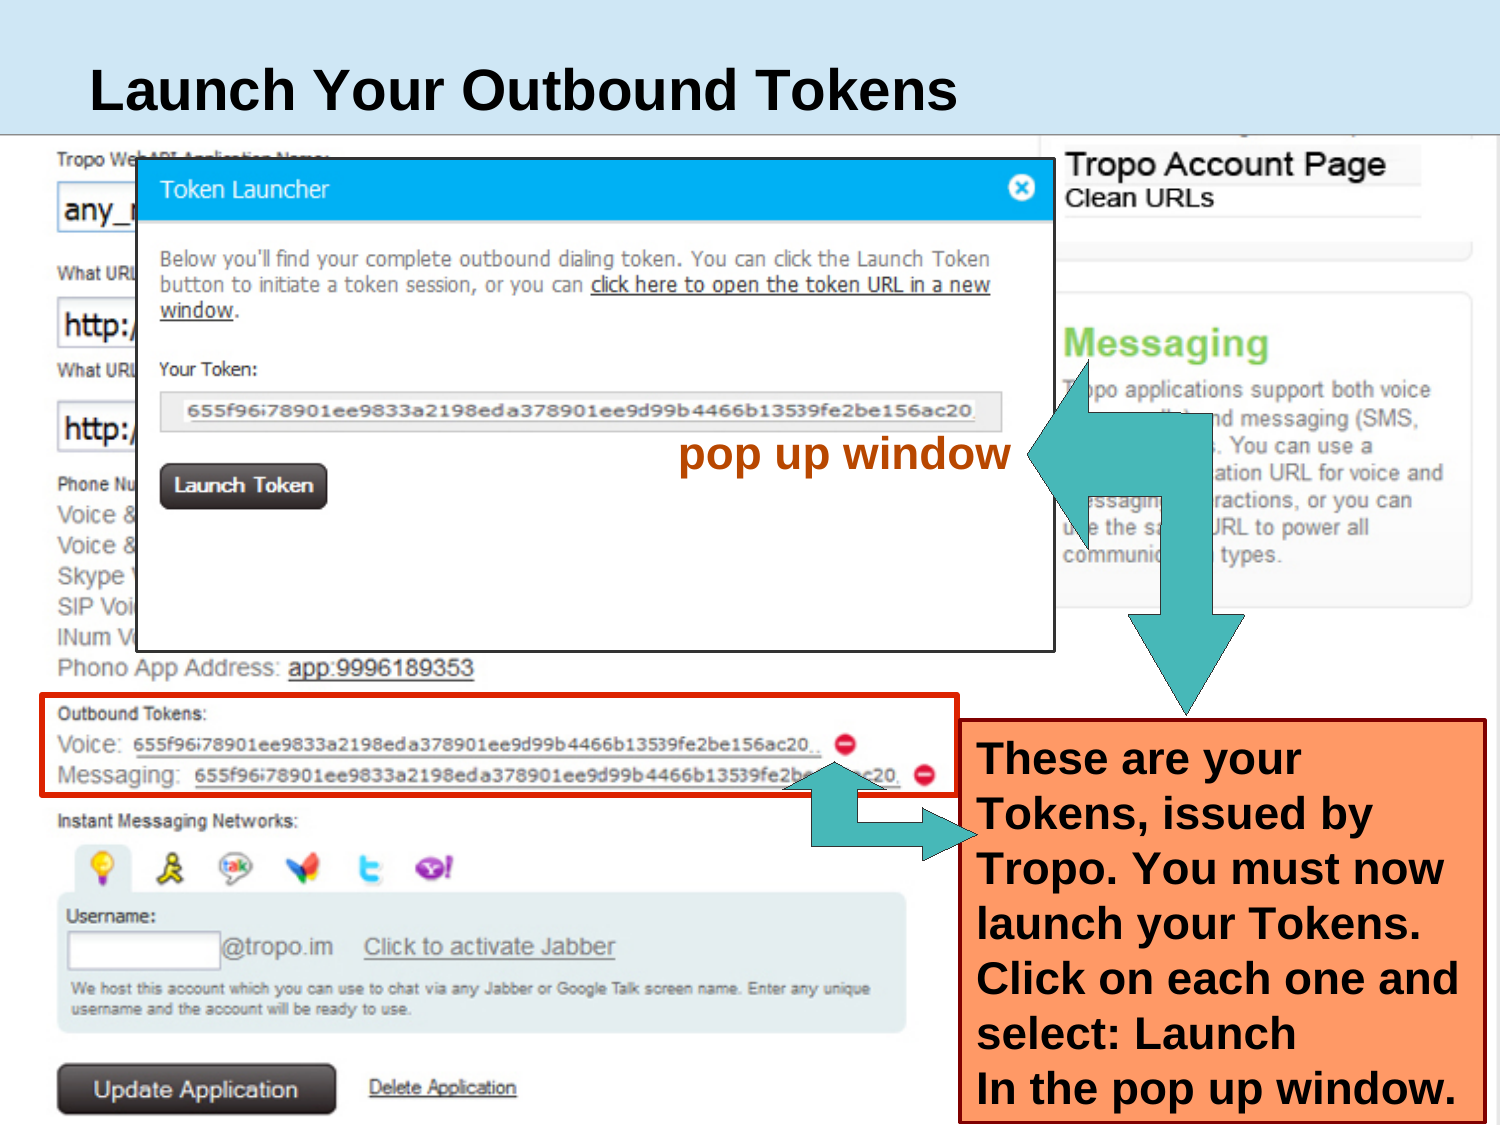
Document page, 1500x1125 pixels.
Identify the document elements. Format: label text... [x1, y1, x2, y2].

text_box [1047, 486, 1245, 716]
text_box These are your Tokens, issued by Tropo. You must now launch your Tokens. Click on each one and select: Launch In the pop up window. [960, 720, 1486, 1123]
picture [0, 134, 1500, 1125]
text_box [1052, 359, 1213, 416]
text_box [782, 761, 978, 861]
text_box pop up window [663, 416, 1279, 486]
text_box Launch Your Outbound Tokens [75, 45, 1321, 130]
